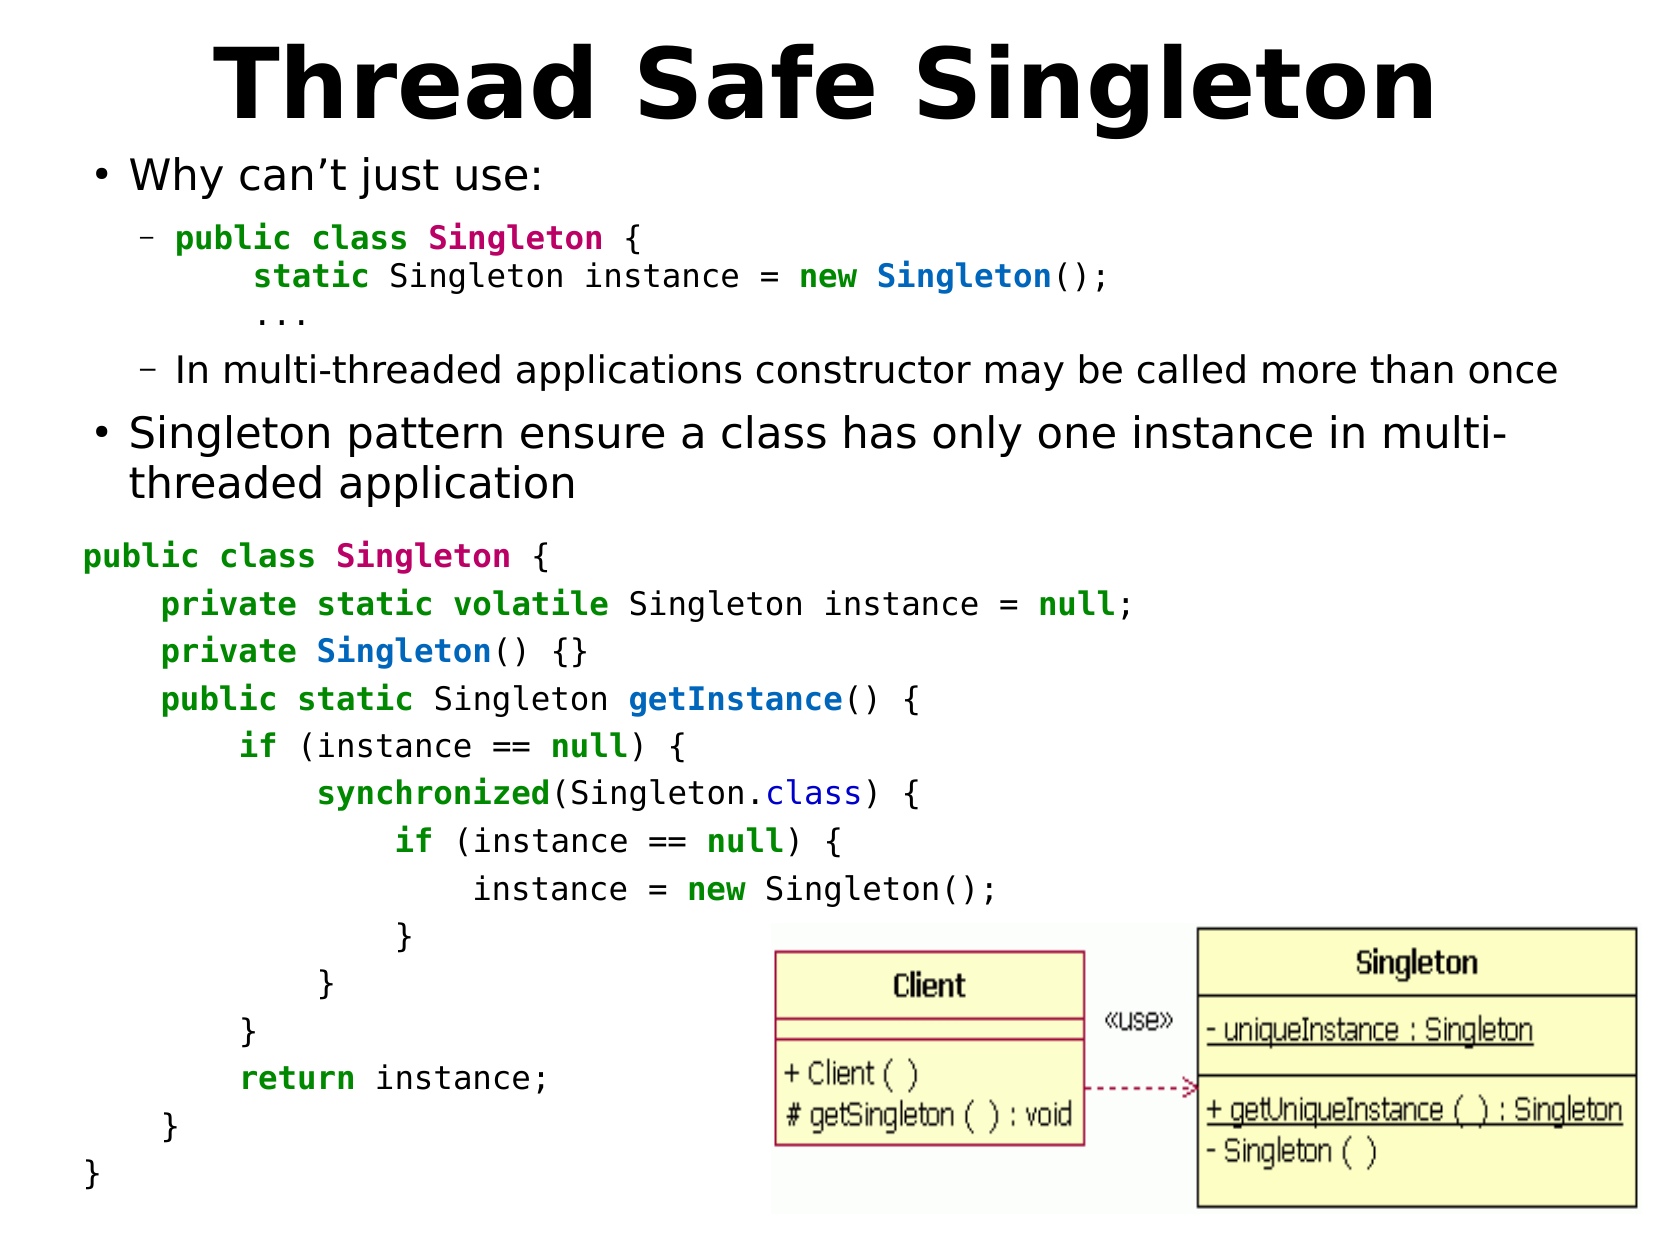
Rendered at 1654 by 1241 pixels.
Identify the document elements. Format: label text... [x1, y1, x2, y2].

picture [1571, 923, 1642, 1214]
title Thread Safe Singleton [82, 27, 1571, 142]
list Why can’t just use: public class Singleton { static Singleton instance = new Singleton(); ... In multi-threaded applications constructor may be called more than once Singleton pattern ensure a class has only one instance in multi-threaded application public class Singleton { private static volatile Singleton instance = null; private Singleton() {} public static Singleton getInstance() { if (instance == null) { synchronized(Singleton.class) { if (instance == null) { instance = new Singleton(); } } } return instance; } } [82, 150, 1571, 1216]
